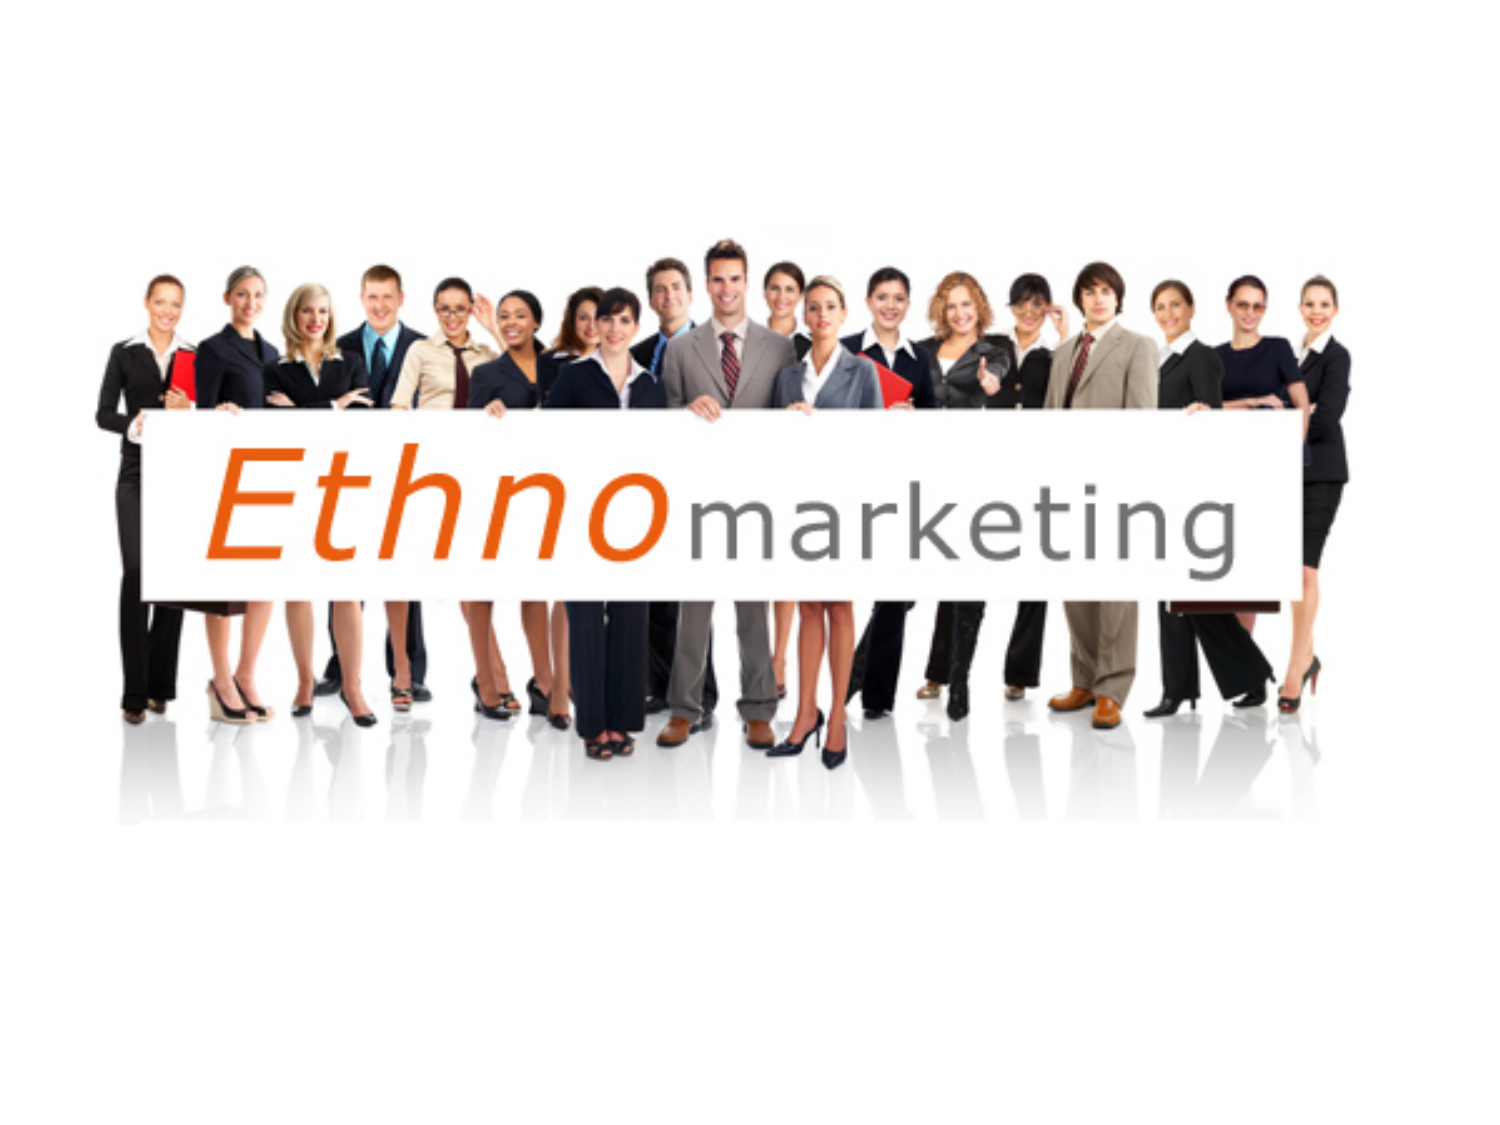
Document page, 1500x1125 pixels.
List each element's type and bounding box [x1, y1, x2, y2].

picture [76, 196, 1379, 825]
